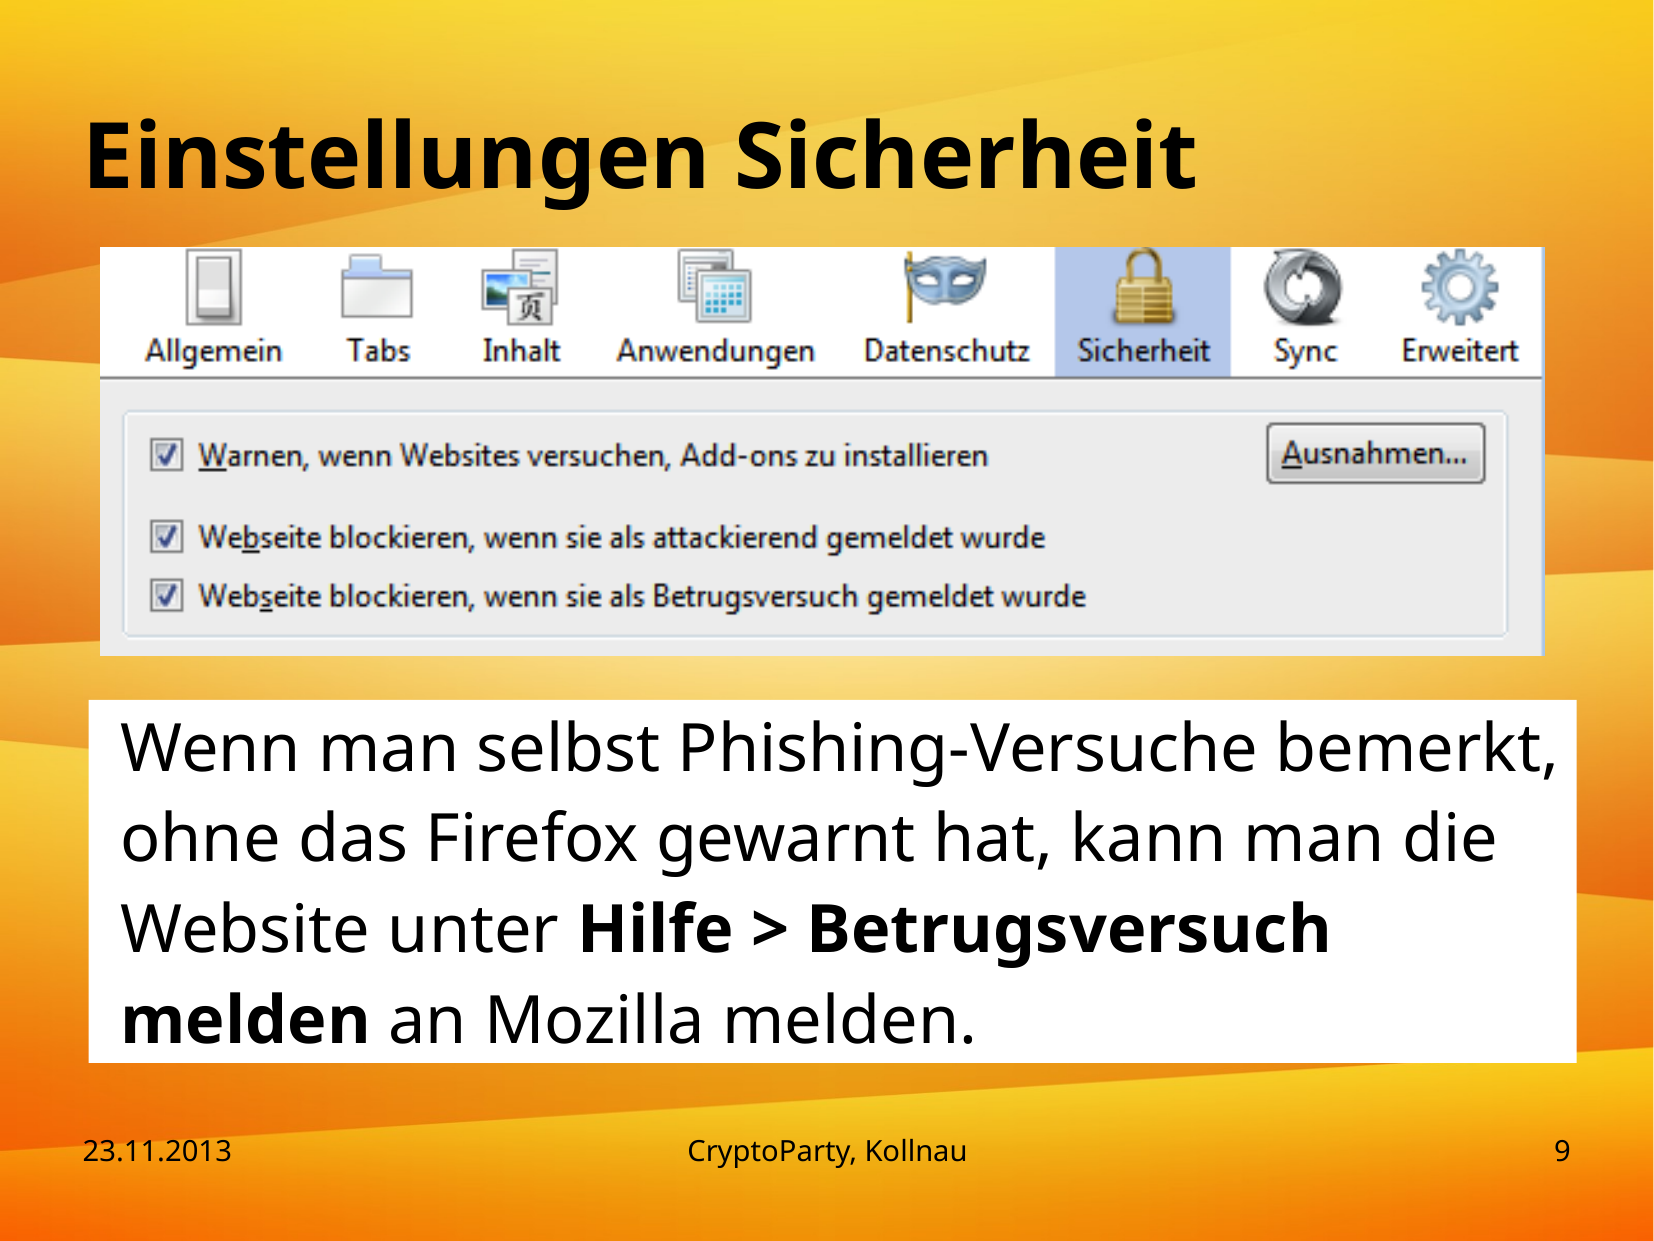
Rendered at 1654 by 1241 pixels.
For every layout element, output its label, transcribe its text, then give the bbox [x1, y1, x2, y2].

title Einstellungen Sicherheit [82, 49, 1571, 257]
picture [0, 0, 1654, 1241]
list Wenn man selbst Phishing-Versuche bemerkt, ohne das Firefox gewarnt hat, kann man die Website unter Hilfe > Betrugsversuch melden an Mozilla melden. [88, 699, 1577, 1033]
